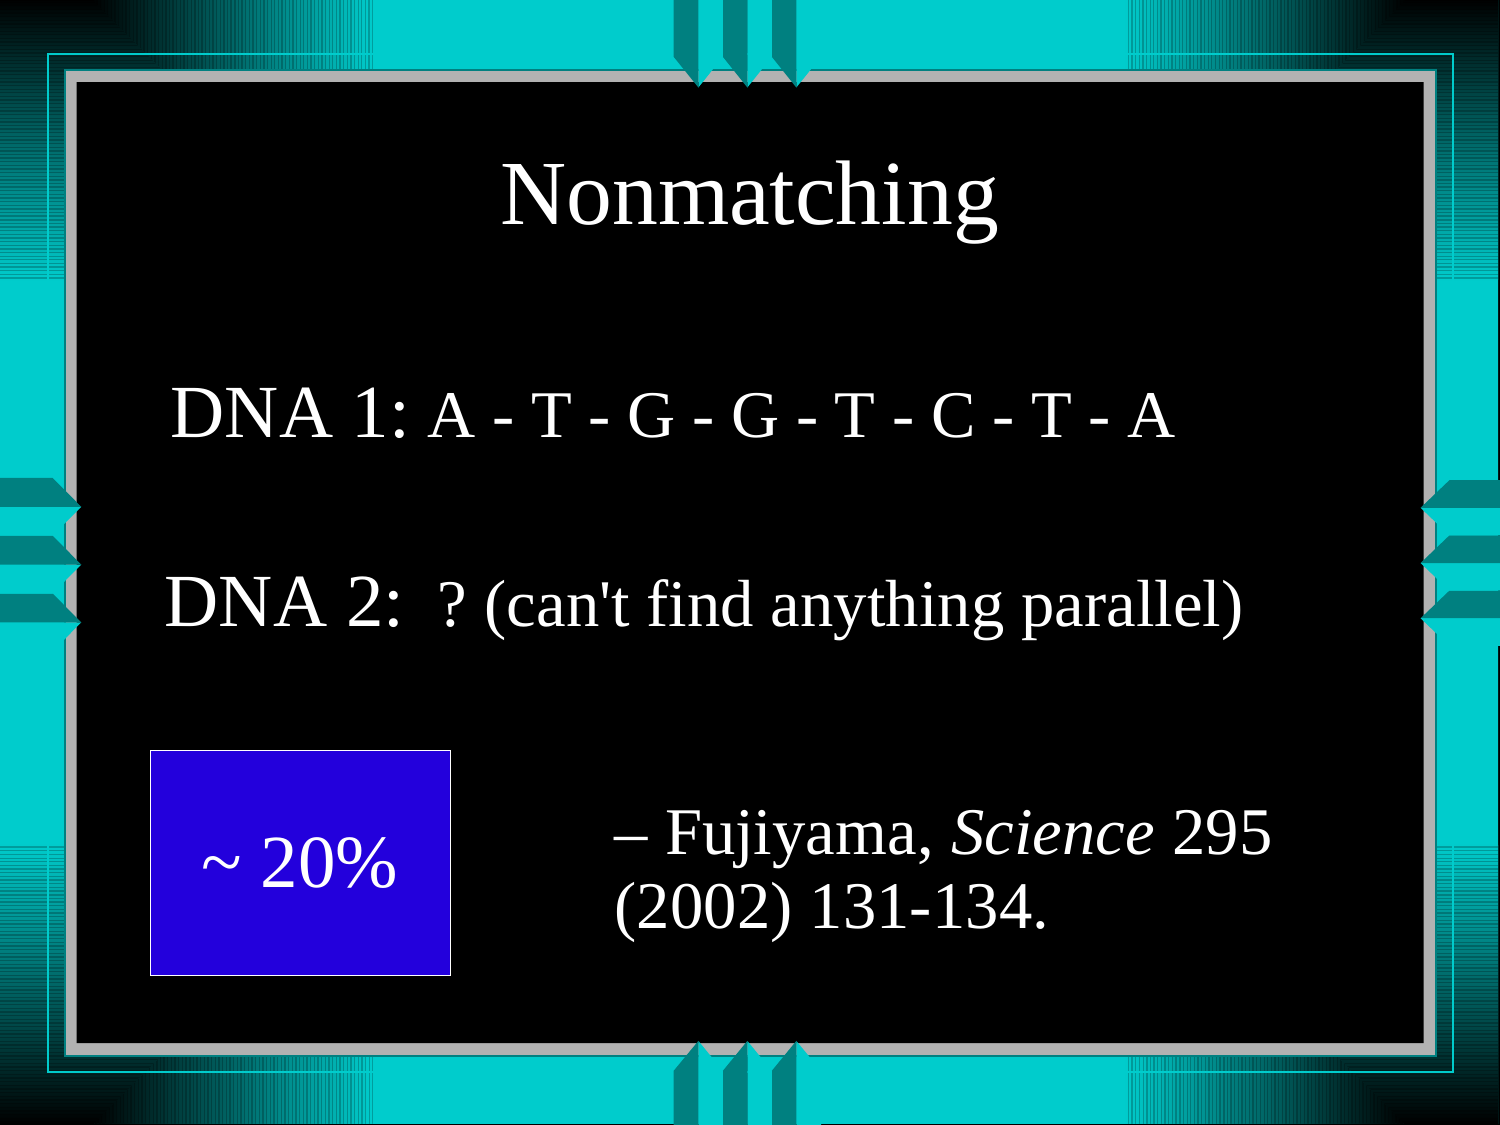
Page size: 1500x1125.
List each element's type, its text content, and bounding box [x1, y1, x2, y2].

title Nonmatching [112, 99, 1388, 288]
text_box ~ 20% [150, 750, 451, 976]
text_box – Fujiyama, Science 295 (2002) 131-134. [600, 787, 1313, 951]
text_box DNA 2: ? (can't find anything parallel) [150, 552, 1388, 651]
text_box DNA 1: A - T - G - G - T - C - T - A [155, 363, 1394, 462]
